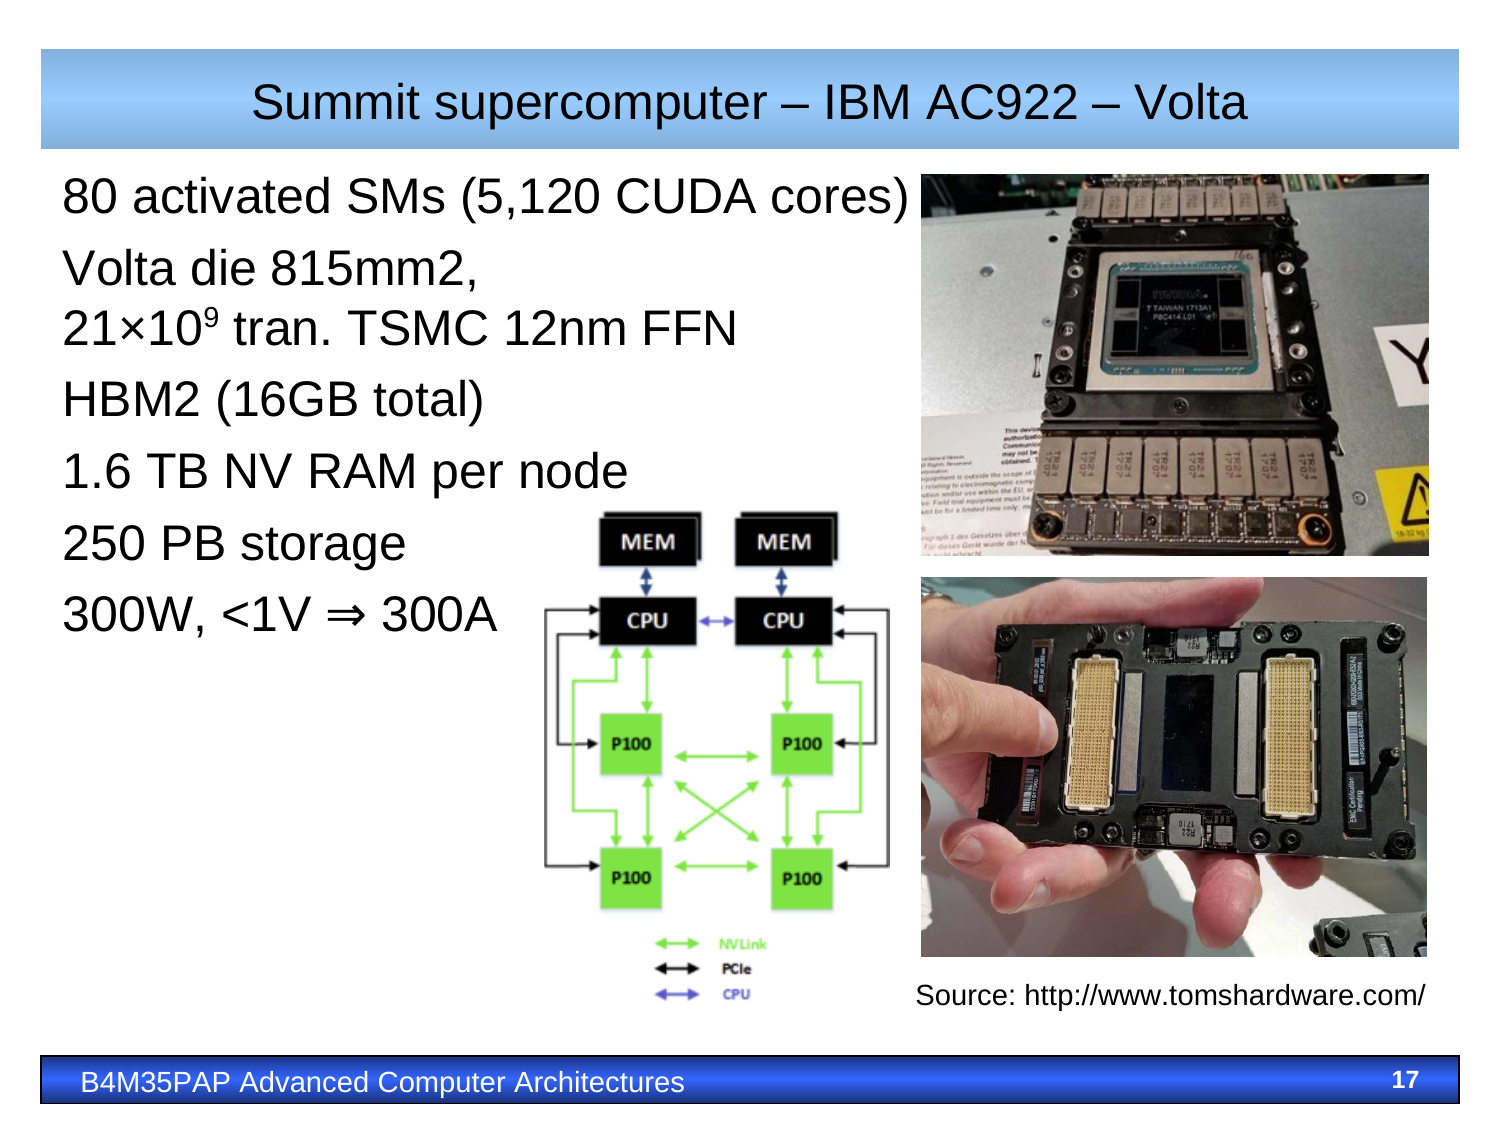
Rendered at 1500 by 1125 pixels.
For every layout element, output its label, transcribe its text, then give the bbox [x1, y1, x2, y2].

picture [544, 509, 890, 1013]
picture [921, 577, 1427, 957]
title Summit supercomputer – IBM AC922 – Volta [41, 49, 1459, 149]
text_box Source: http://www.tomshardware.com/ [900, 968, 1455, 1019]
text_box 80 activated SMs (5,120 CUDA cores) Volta die 815mm2, 21×109 tran. TSMC 12nm FFN HBM2 (16GB total) 1.6 TB NV RAM per node 250 PB storage 300W, <1V ⇒ 300A [48, 155, 1412, 990]
picture [921, 174, 1429, 556]
